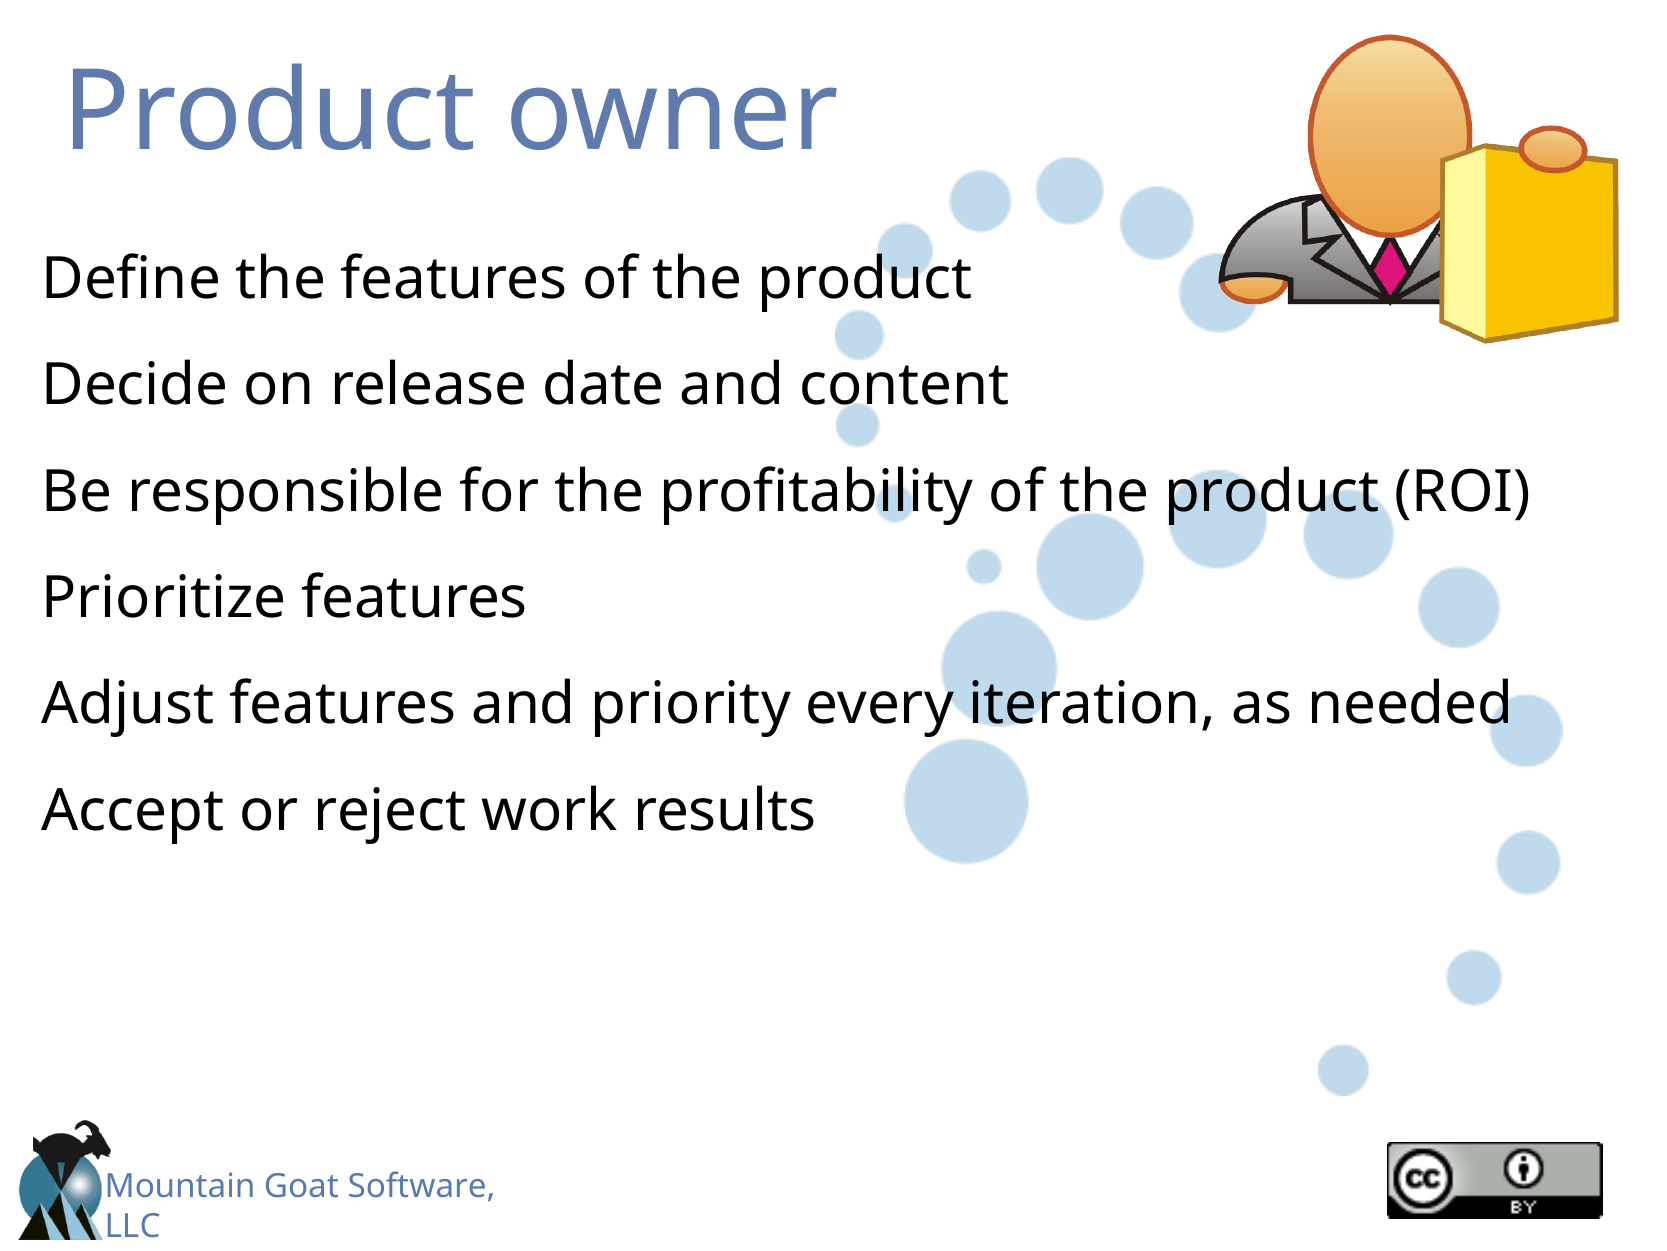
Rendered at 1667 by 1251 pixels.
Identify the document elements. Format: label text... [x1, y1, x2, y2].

picture [835, 34, 1619, 1096]
picture [18, 1123, 111, 1240]
picture [1387, 1142, 1603, 1219]
list Define the features of the product Decide on release date and content Be responsible for the profitability of the product (ROI) Prioritize features Adjust features and priority every iteration, as needed Accept or reject work results [0, 236, 1553, 1123]
title Product owner [56, 18, 1609, 194]
